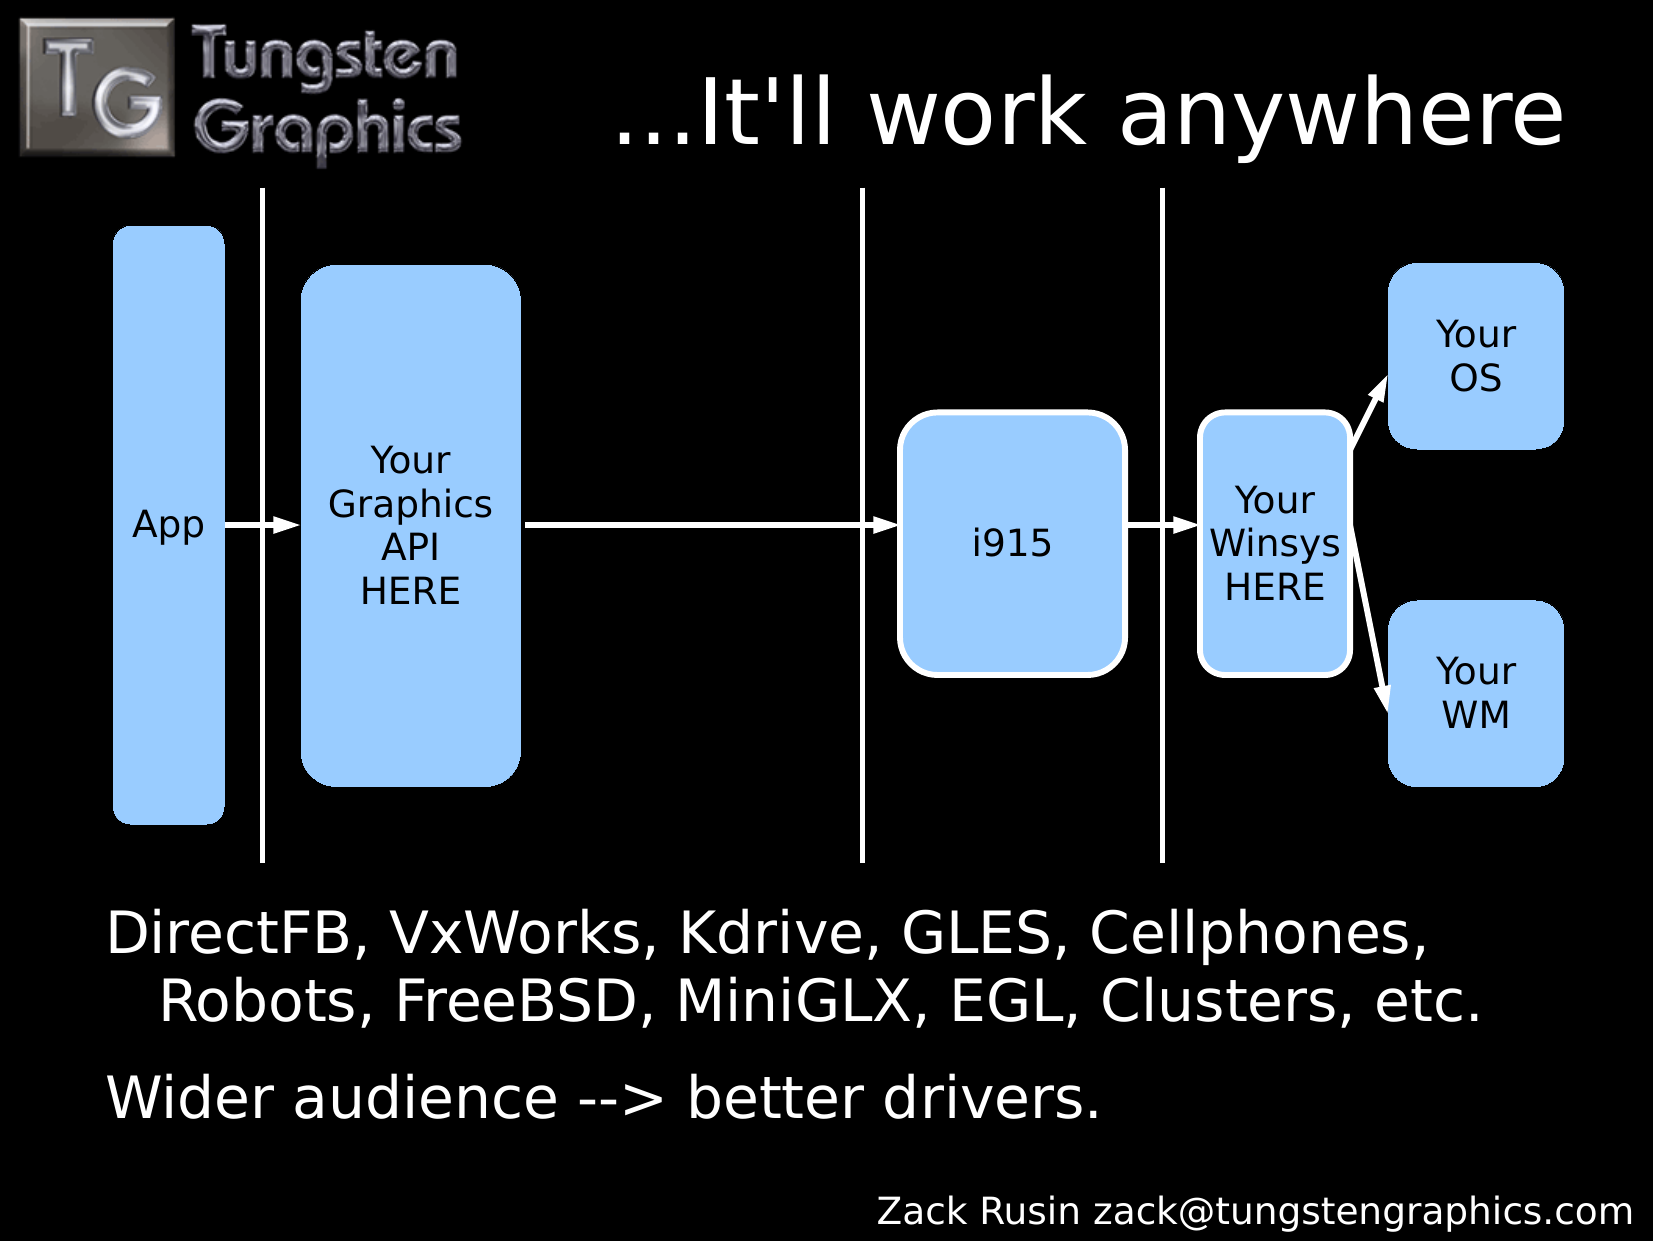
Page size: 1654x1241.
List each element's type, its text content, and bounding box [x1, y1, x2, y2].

text_box Your Winsys HERE [1200, 412, 1351, 676]
text_box i915 [900, 412, 1126, 676]
text_box Your Graphics API HERE [300, 264, 522, 788]
text_box App [112, 225, 226, 826]
title ...It'll work anywhere [567, 37, 1613, 188]
text_box Your OS [1387, 262, 1565, 451]
list DirectFB, VxWorks, Kdrive, GLES, Cellphones, Robots, FreeBSD, MiniGLX, EGL, Clusters, etc. Wider audience --> better drivers. [87, 900, 1576, 1133]
picture [0, 0, 555, 188]
text_box Zack Rusin zack@tungstengraphics.com [787, 1182, 1651, 1241]
text_box Your WM [1387, 599, 1565, 788]
